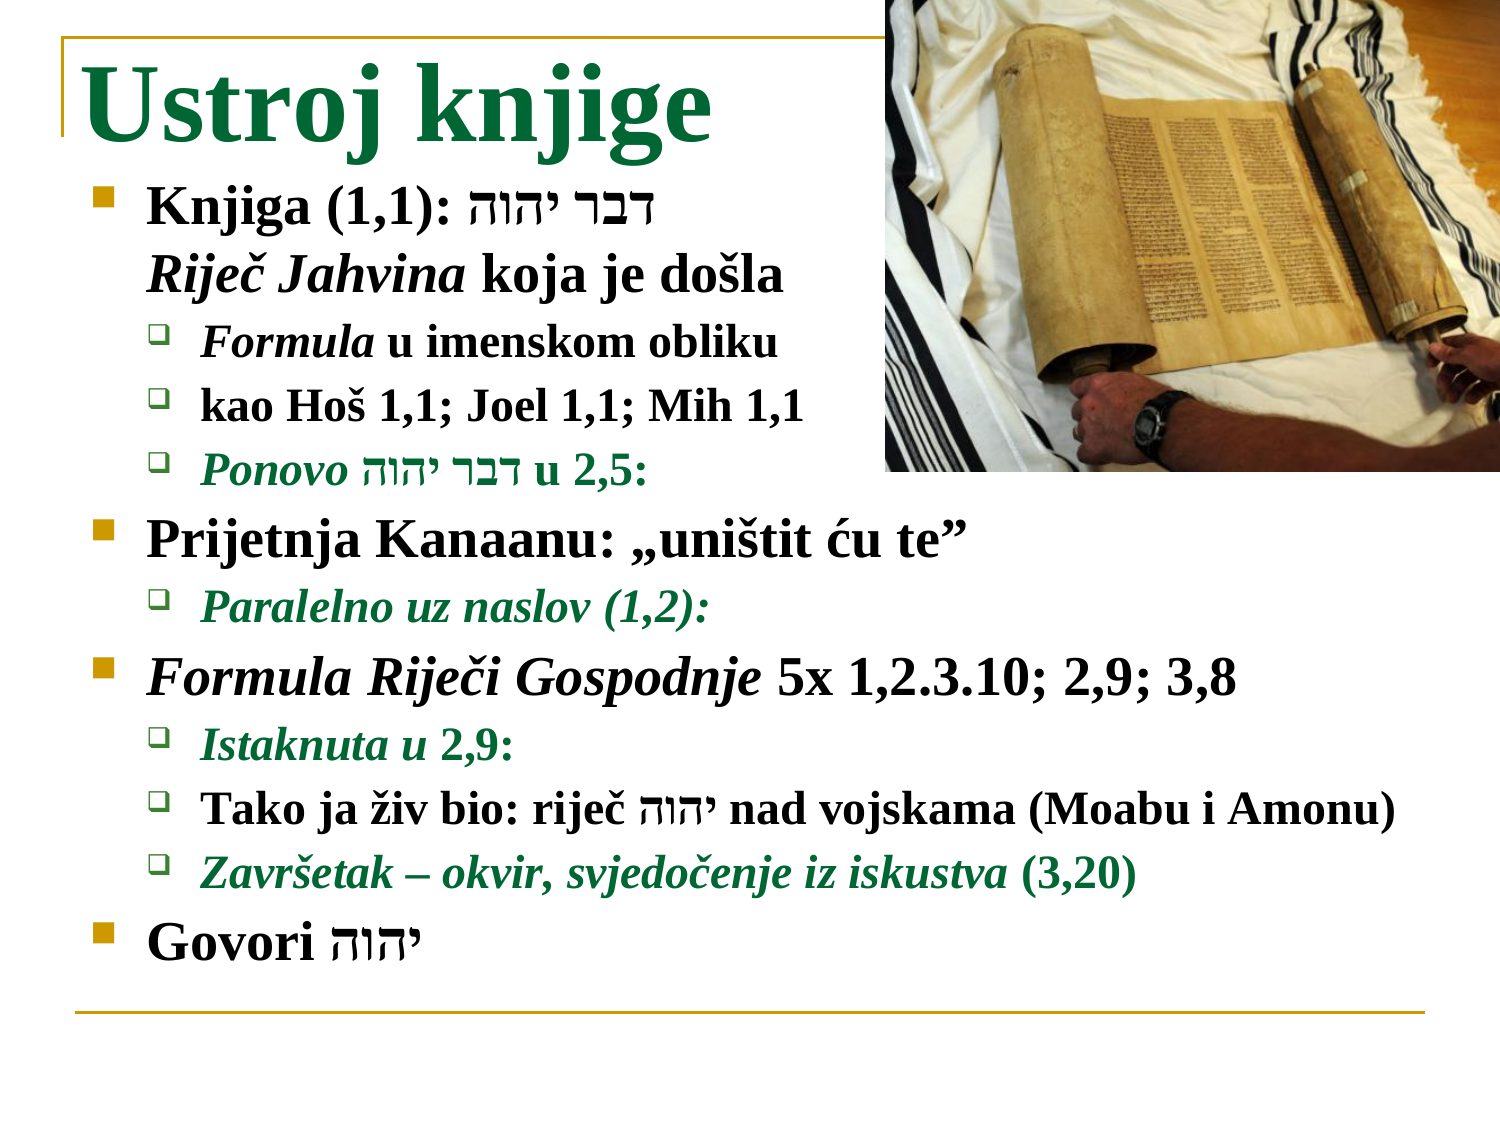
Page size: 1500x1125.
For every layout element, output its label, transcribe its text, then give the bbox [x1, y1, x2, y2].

title Ustroj knjige [64, 21, 885, 209]
picture [885, 0, 1500, 472]
list Knjiga (1,1): דבר יהוה Riječ Jahvina koja je došla Formula u imenskom obliku kao Hoš 1,1; Joel 1,1; Mih 1,1 Ponovo דבר יהוה u 2,5: Prijetnja Kanaanu: „uništit ću te” Paralelno uz naslov (1,2): Formula Riječi Gospodnje 5x 1,2.3.10; 2,9; 3,8 Istaknuta u 2,9: Tako ja živ bio: riječ יהוה nad vojskama (Moabu i Amonu) Završetak – okvir, svjedočenje iz iskustva (3,20) Govori יהוה [75, 160, 1483, 1005]
